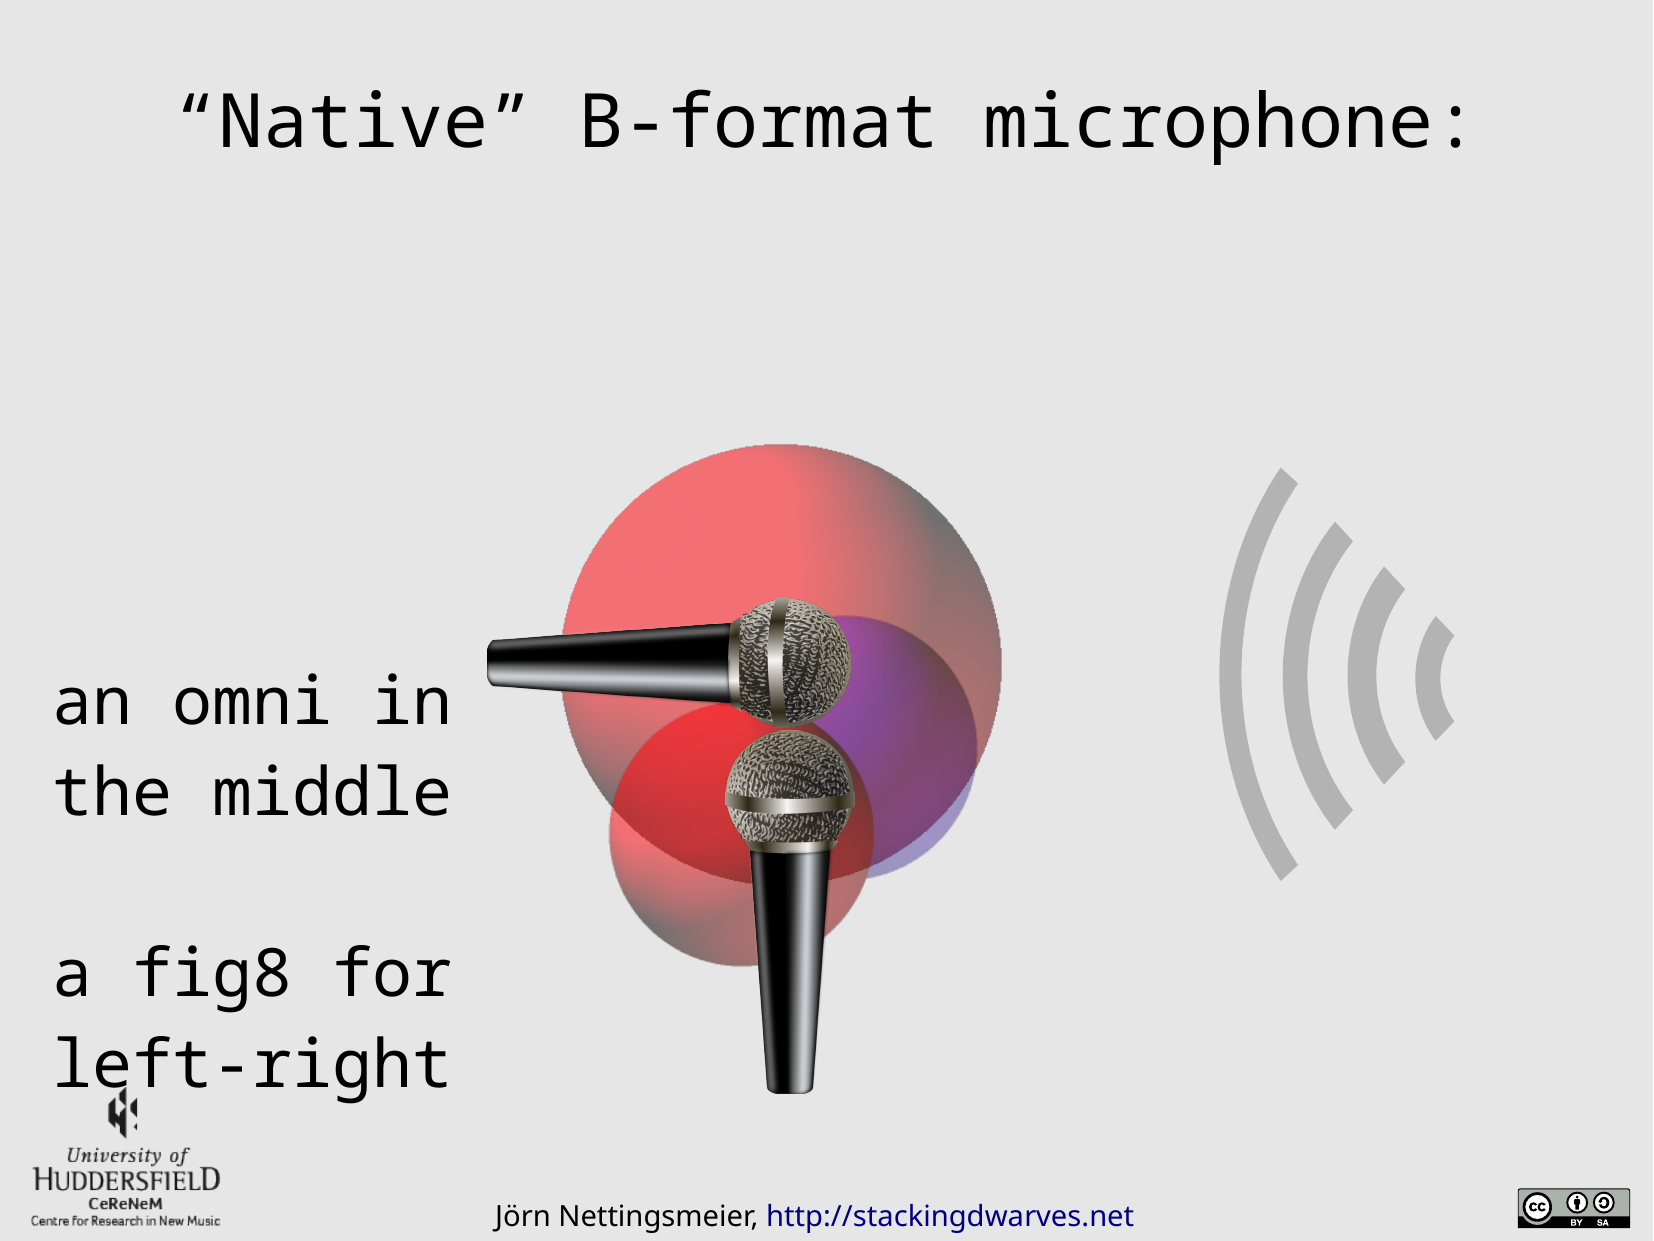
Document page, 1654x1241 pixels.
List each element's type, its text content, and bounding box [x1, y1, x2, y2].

text_box [1415, 616, 1455, 741]
text_box [1282, 521, 1354, 830]
text_box [1347, 566, 1406, 785]
picture [31, 1087, 222, 1229]
title “Native” B-format microphone: [82, 49, 1571, 188]
picture [487, 441, 1072, 1094]
text_box an omni in the middle a fig8 for left-right [37, 282, 526, 1075]
text_box [1219, 467, 1298, 882]
